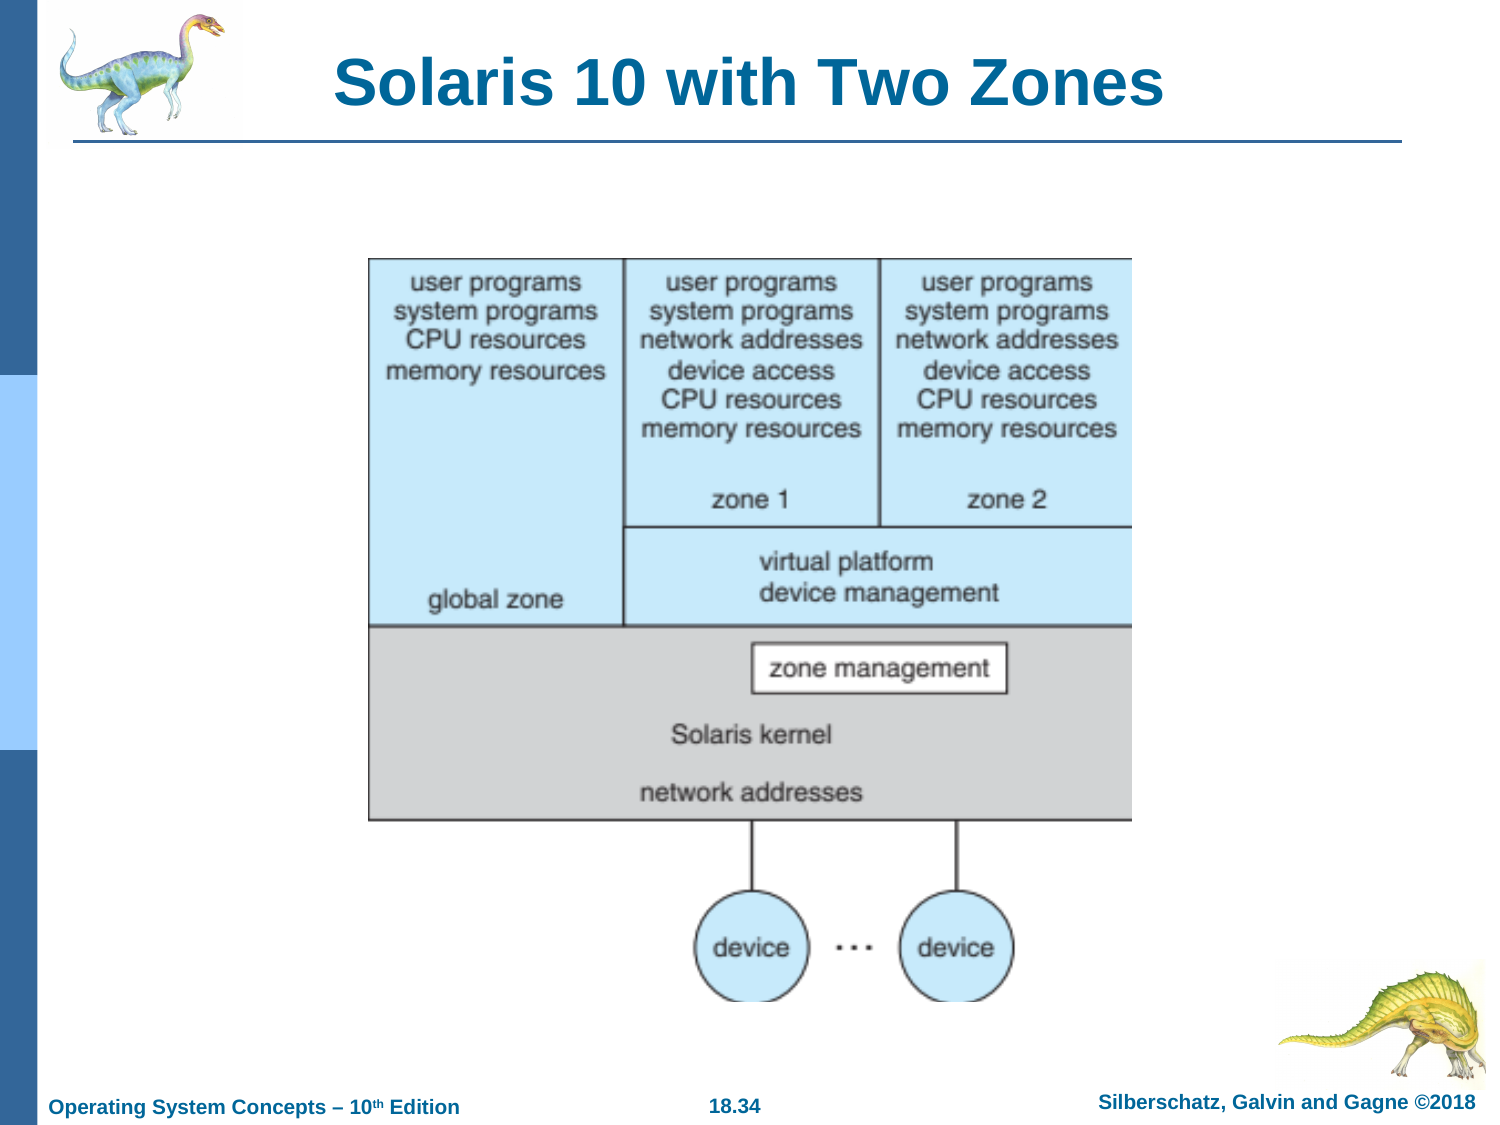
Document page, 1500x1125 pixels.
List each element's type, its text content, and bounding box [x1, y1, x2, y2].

picture [75, 258, 1486, 1090]
picture [46, 0, 243, 149]
title Solaris 10 with Two Zones [75, 31, 1426, 127]
picture [1415, 1094, 1423, 1099]
